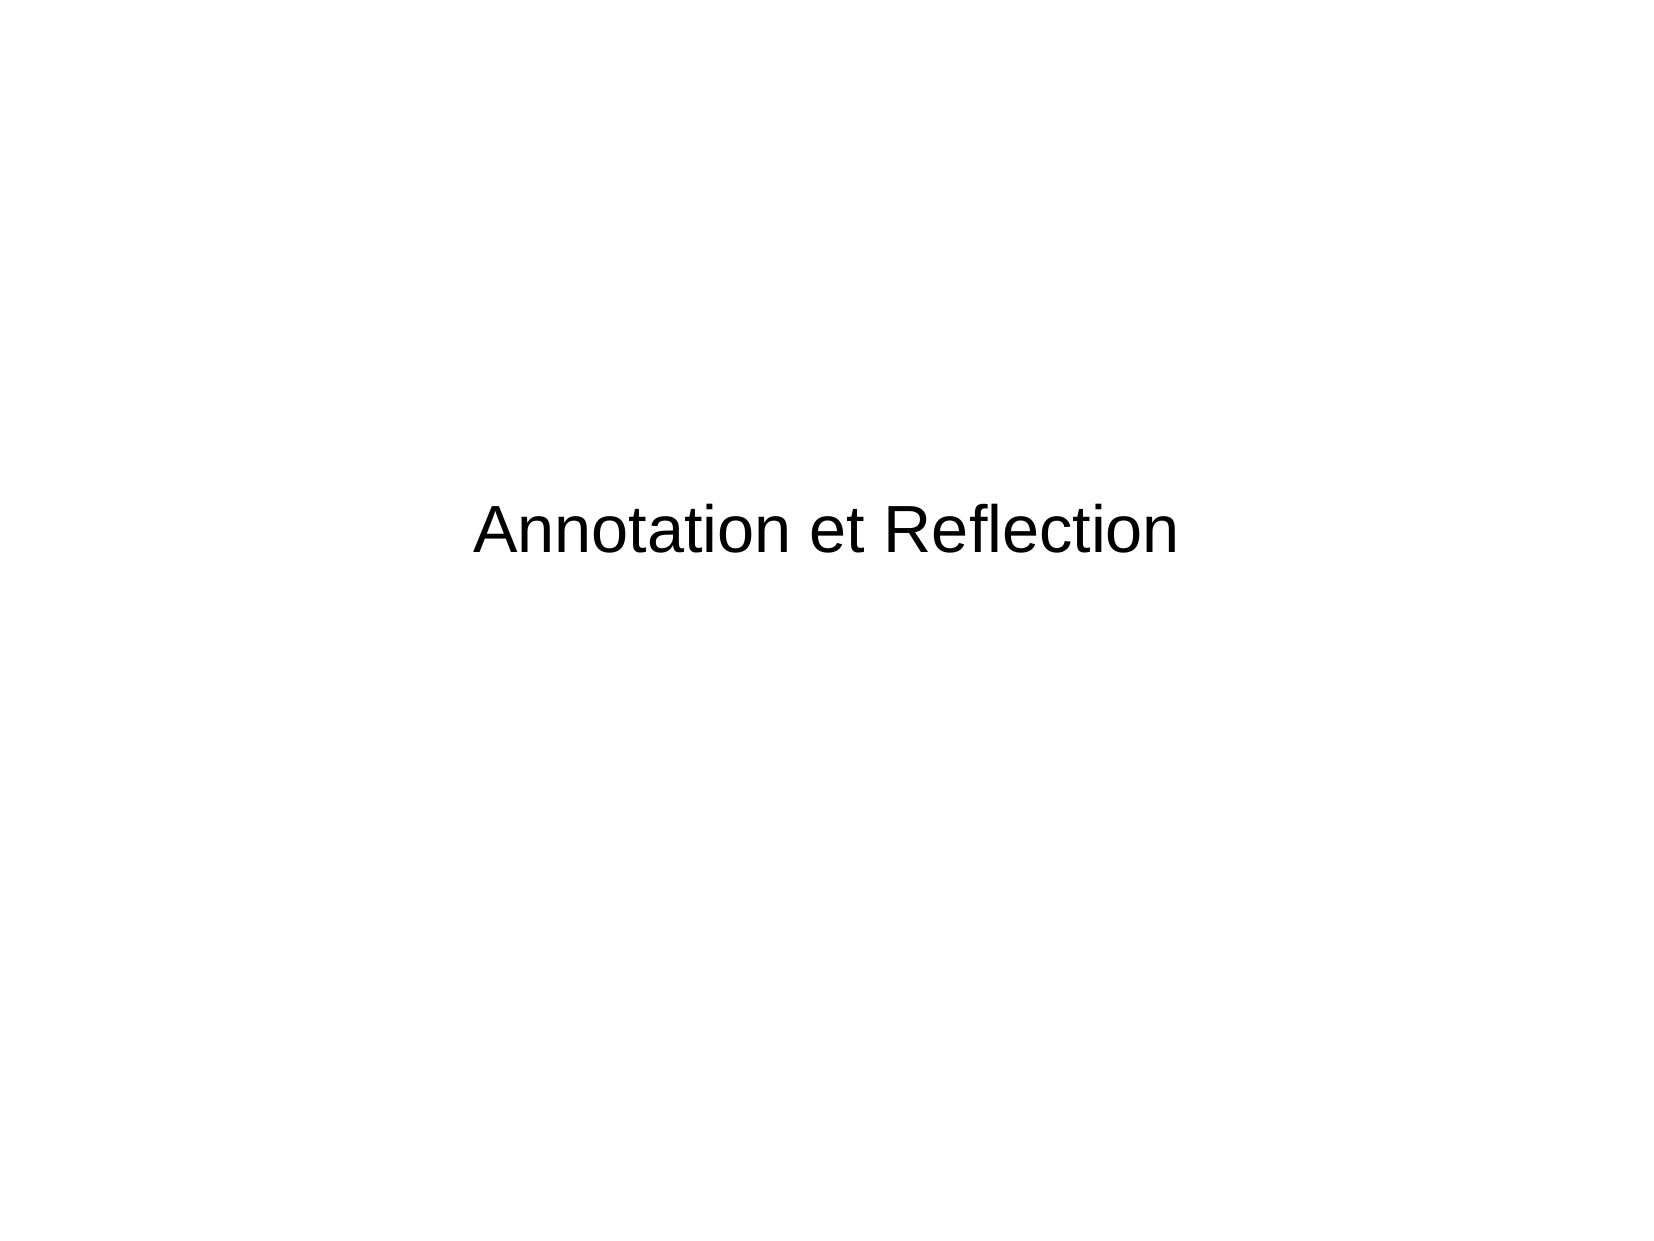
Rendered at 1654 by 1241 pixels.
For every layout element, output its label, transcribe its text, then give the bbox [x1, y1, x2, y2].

subtitle Annotation et Reflection [82, 49, 1571, 1010]
